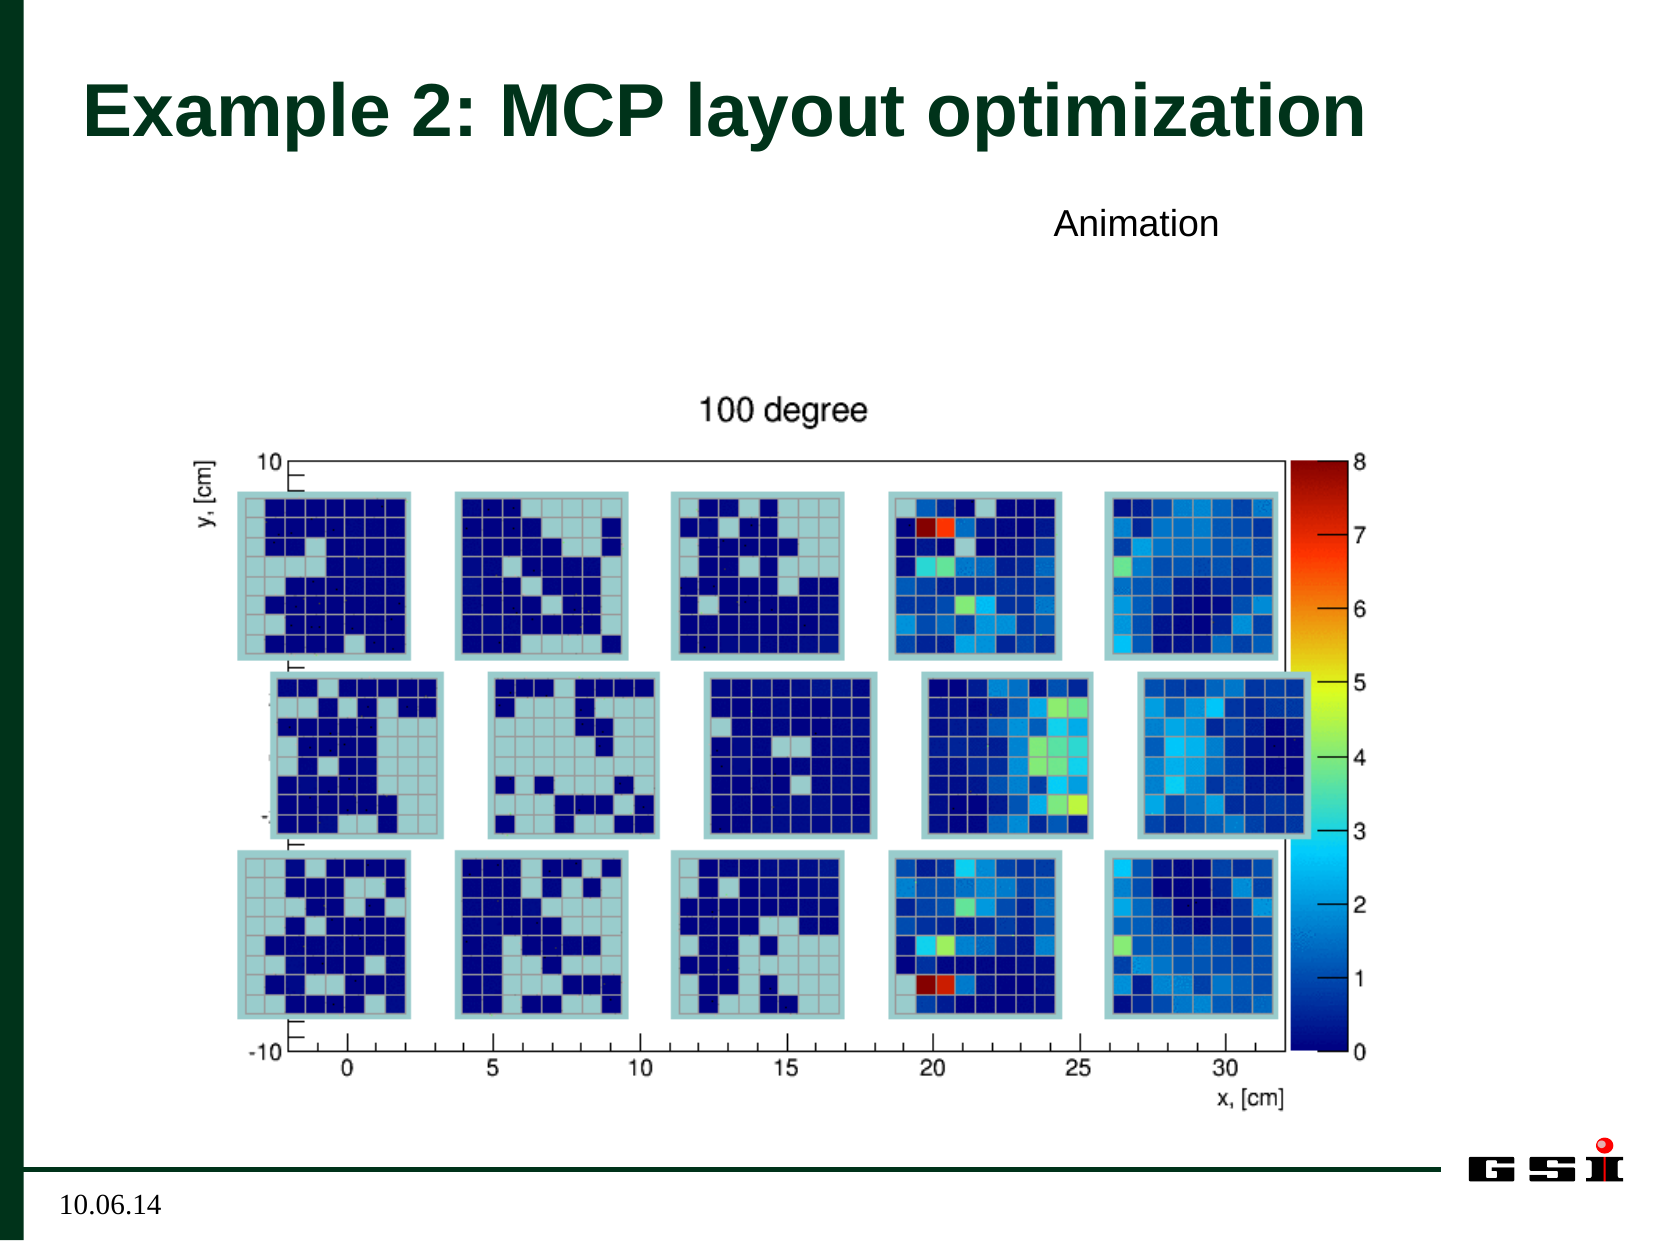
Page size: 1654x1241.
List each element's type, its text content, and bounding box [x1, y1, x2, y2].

picture [1464, 1132, 1626, 1193]
picture [164, 387, 1410, 1126]
text_box Animation [1038, 195, 1516, 336]
title Example 2: MCP layout optimization [82, 41, 1621, 180]
